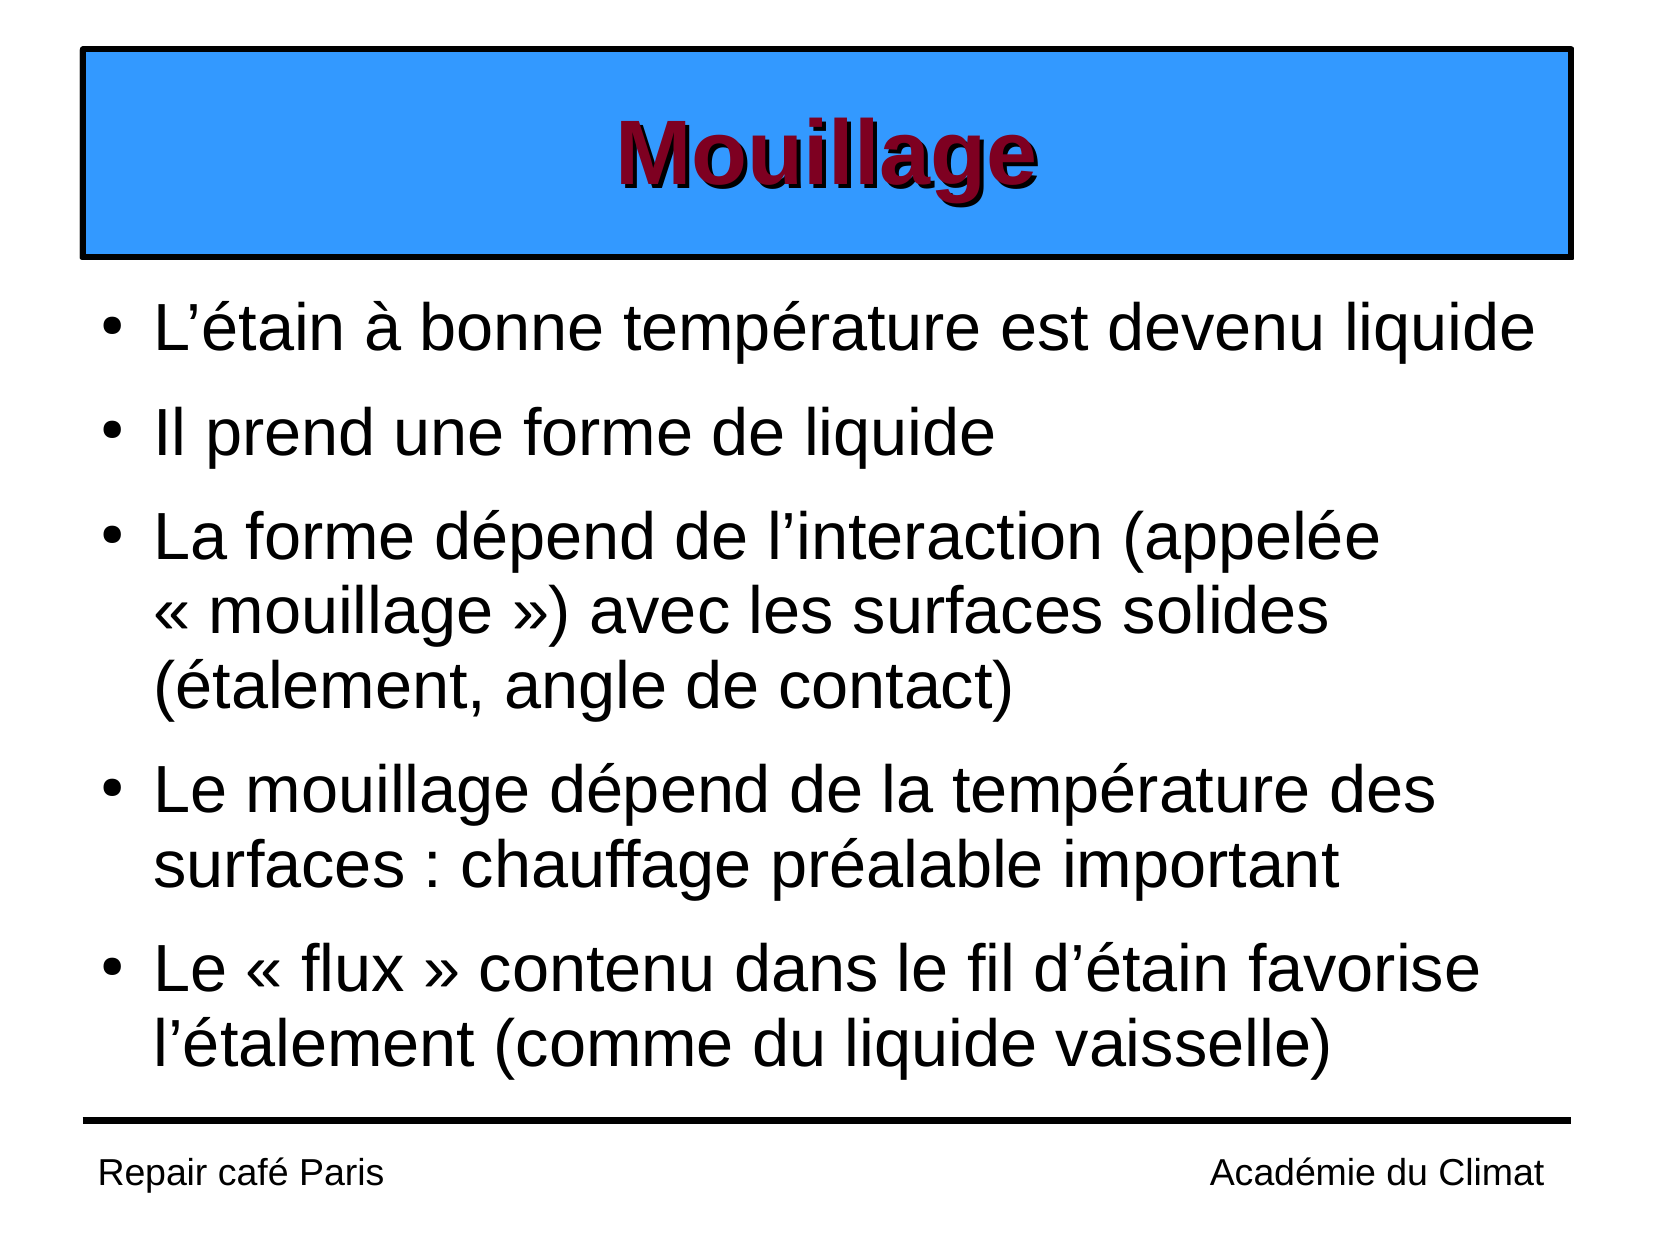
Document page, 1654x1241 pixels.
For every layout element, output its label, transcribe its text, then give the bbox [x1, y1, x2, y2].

list L’étain à bonne température est devenu liquide Il prend une forme de liquide La forme dépend de l’interaction (appelée « mouillage ») avec les surfaces solides (étalement, angle de contact) Le mouillage dépend de la température des surfaces : chauffage préalable important Le « flux » contenu dans le fil d’étain favorise l’étalement (comme du liquide vaisselle) [82, 290, 1571, 1082]
text_box Repair café Paris Académie du Climat [82, 1144, 1571, 1201]
title Mouillage [82, 49, 1571, 257]
